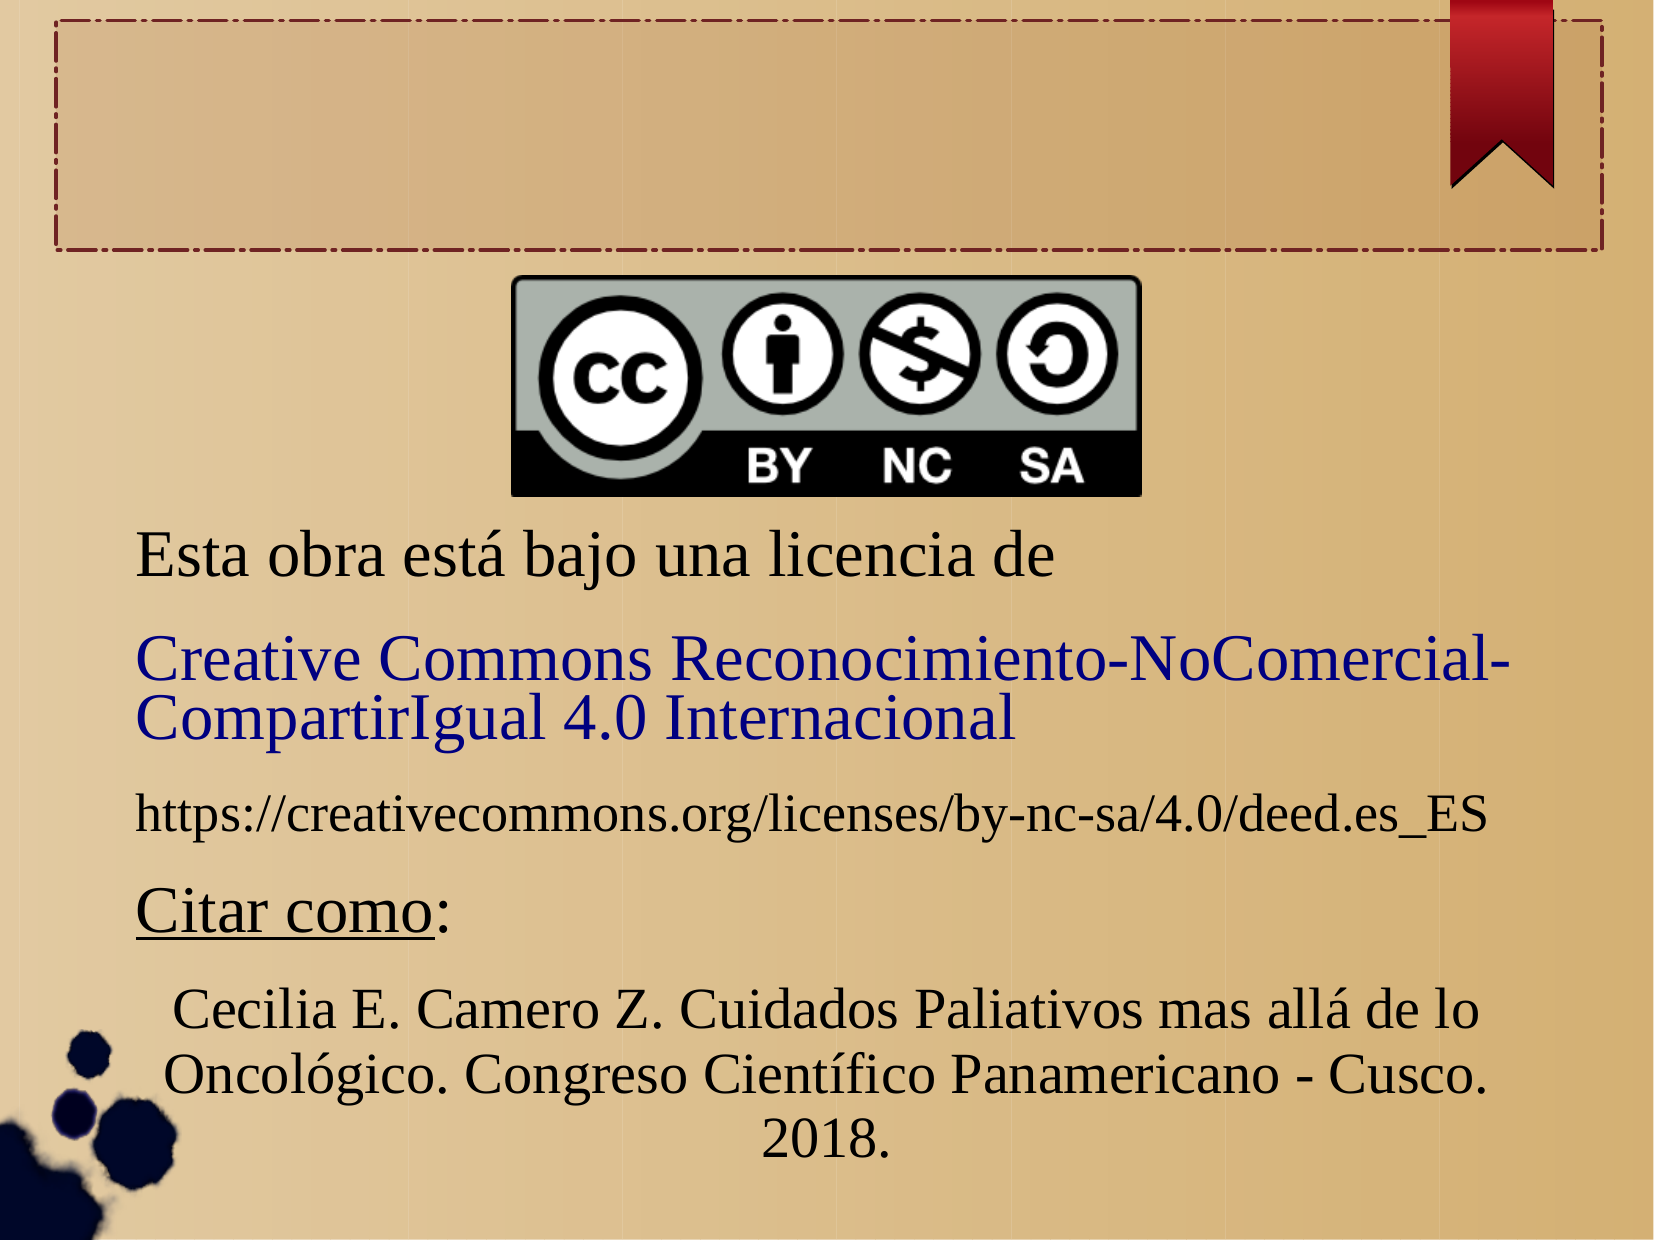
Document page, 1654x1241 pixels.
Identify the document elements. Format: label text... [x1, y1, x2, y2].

subtitle Esta obra está bajo una licencia de Creative Commons Reconocimiento-NoComercial-CompartirIgual 4.0 Internacional https://creativecommons.org/licenses/by-nc-sa/4.0/deed.es_ES Citar como: Cecilia E. Camero Z. Cuidados Paliativos mas allá de lo Oncológico. Congreso Científico Panamericano - Cusco. 2018. [135, 15, 1518, 1111]
picture [511, 275, 1142, 497]
